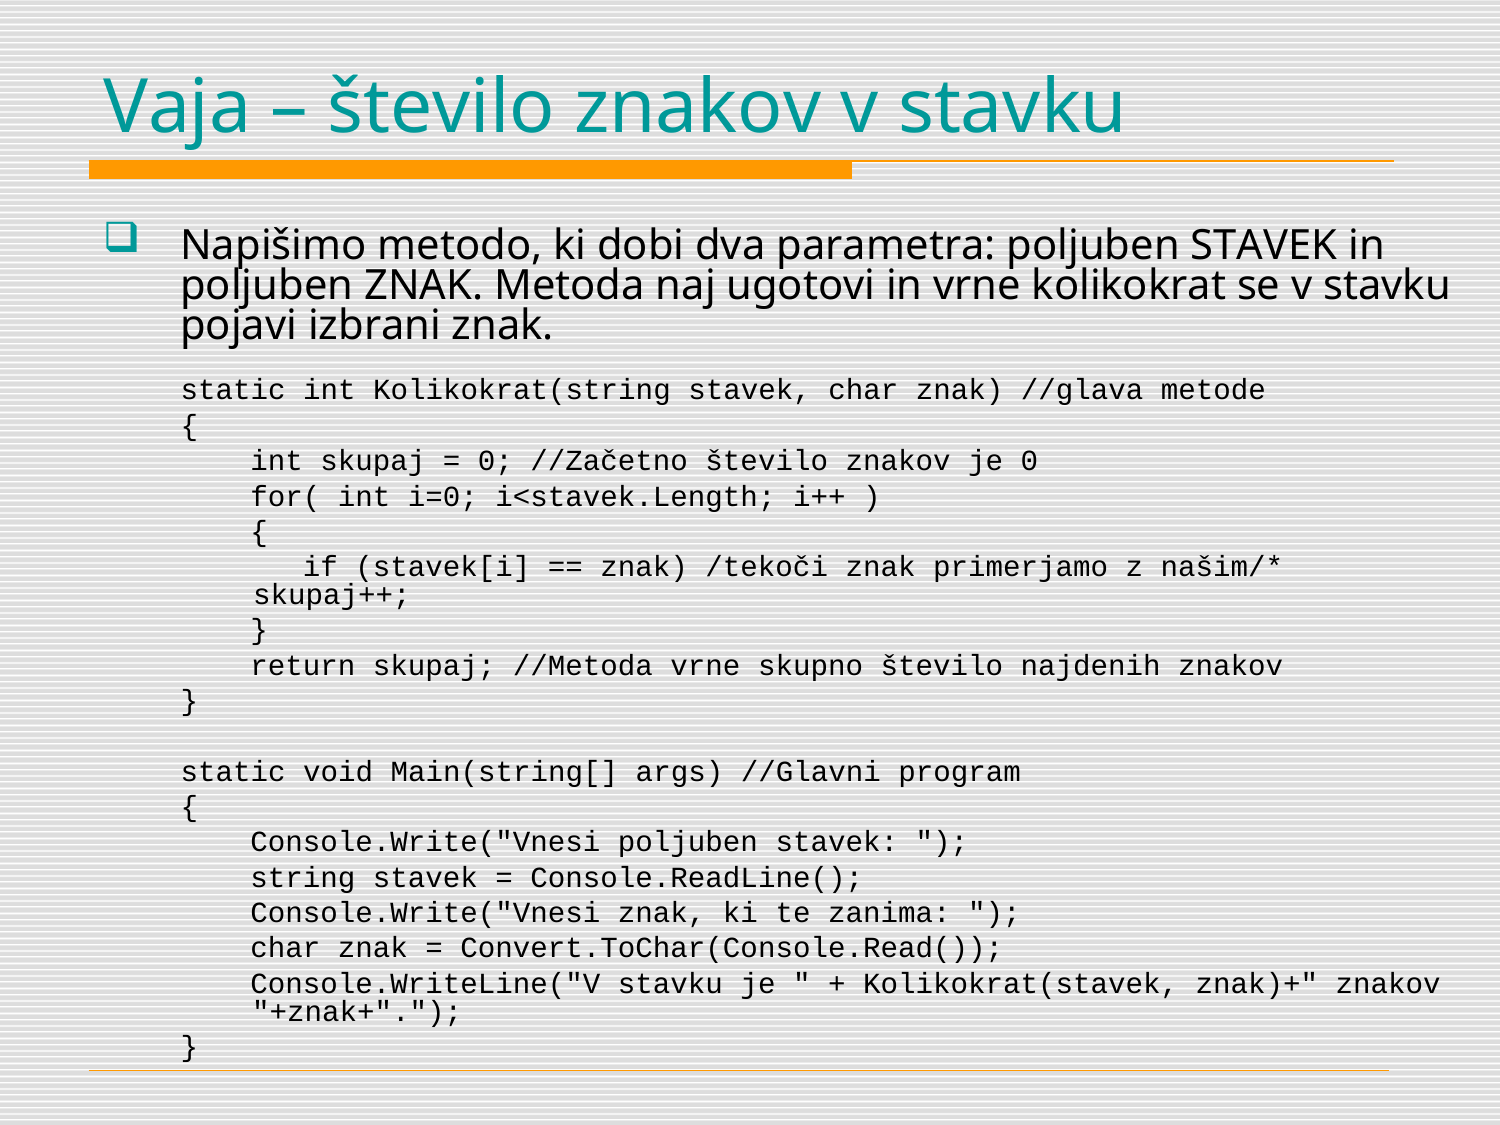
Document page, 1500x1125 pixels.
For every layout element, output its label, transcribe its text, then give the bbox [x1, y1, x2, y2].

picture [0, 0, 1500, 1125]
title Vaja – število znakov v stavku [88, 42, 1401, 155]
list Napišimo metodo, ki dobi dva parametra: poljuben STAVEK in poljuben ZNAK. Metoda naj ugotovi in vrne kolikokrat se v stavku pojavi izbrani znak. static int Kolikokrat(string stavek, char znak) //glava metode { int skupaj = 0; //Začetno število znakov je 0 for( int i=0; i<stavek.Length; i++ ) { if (stavek[i] == znak) /tekoči znak primerjamo z našim/* skupaj++; } return skupaj; //Metoda vrne skupno število najdenih znakov } static void Main(string[] args) //Glavni program { Console.Write("Vnesi poljuben stavek: "); string stavek = Console.ReadLine(); Console.Write("Vnesi znak, ki te zanima: "); char znak = Convert.ToChar(Console.Read()); Console.WriteLine("V stavku je " + Kolikokrat(stavek, znak)+" znakov "+znak+"."); } [88, 219, 1471, 1094]
